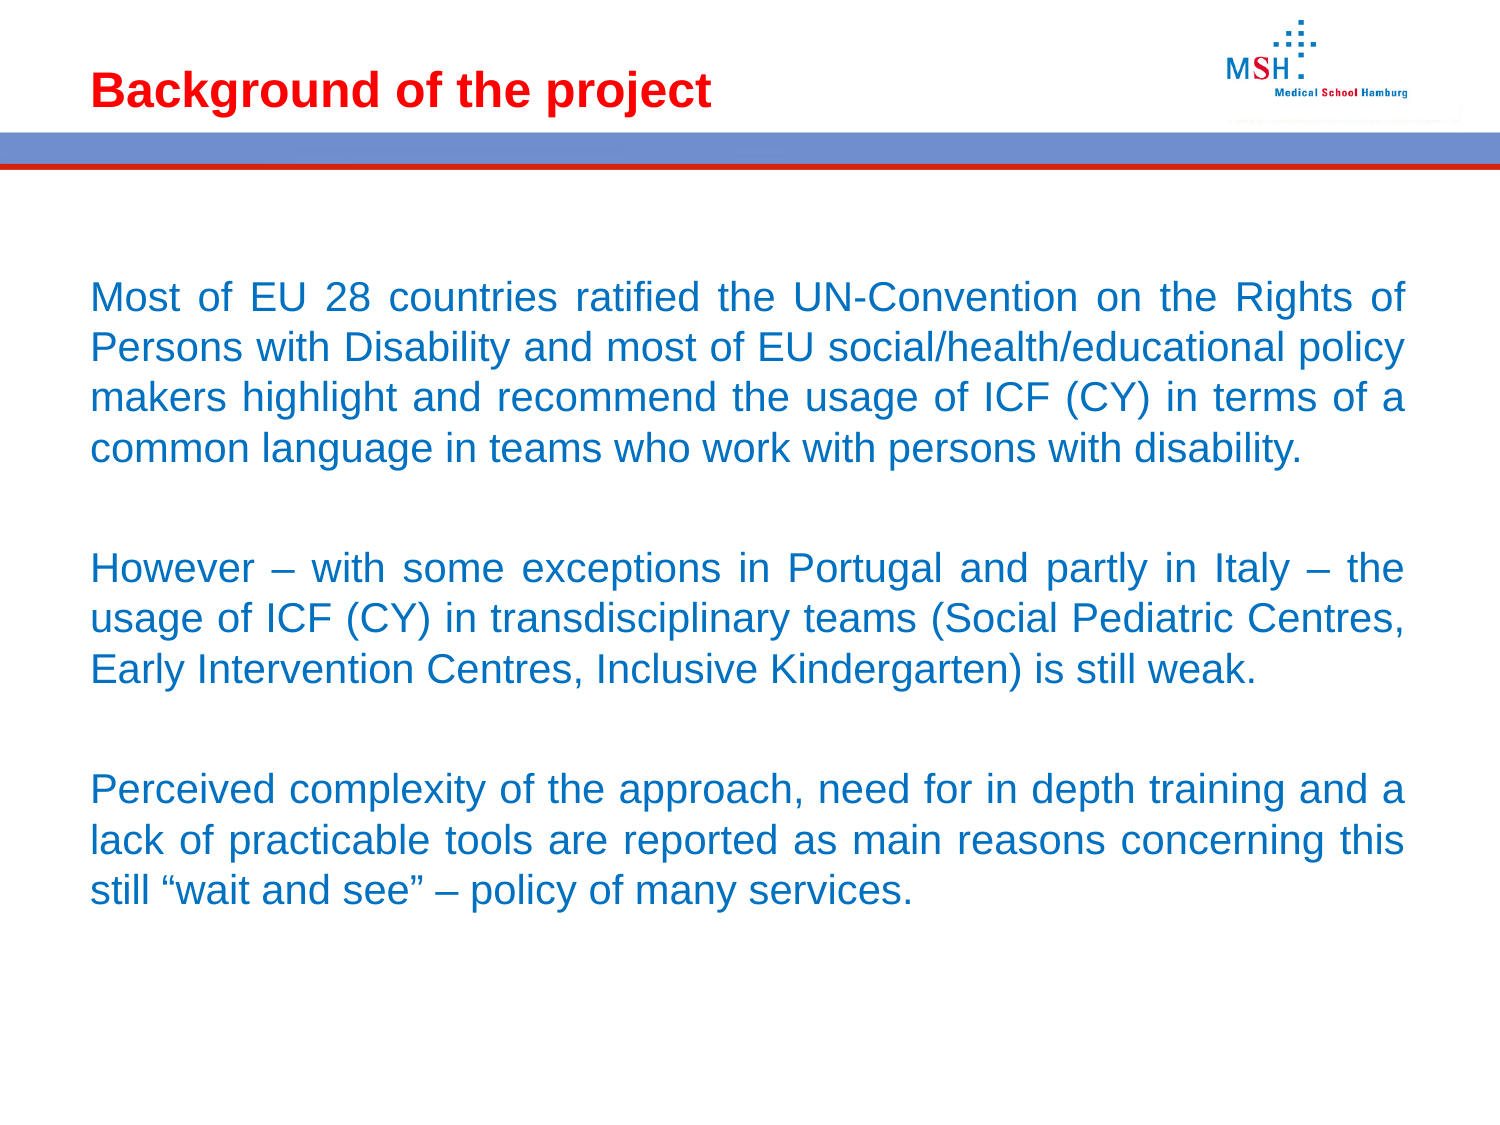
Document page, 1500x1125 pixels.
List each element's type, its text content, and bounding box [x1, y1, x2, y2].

list Most of EU 28 countries ratified the UN-Convention on the Rights of Persons with Disability and most of EU social/health/educational policy makers highlight and recommend the usage of ICF (CY) in terms of a common language in teams who work with persons with disability. However – with some exceptions in Portugal and partly in Italy – the usage of ICF (CY) in transdisciplinary teams (Social Pediatric Centres, Early Intervention Centres, Inclusive Kindergarten) is still weak. Perceived complexity of the approach, need for in depth training and a lack of practicable tools are reported as main reasons concerning this still “wait and see” – policy of many services. [75, 262, 1426, 1005]
title Background of the project [75, 45, 1196, 129]
